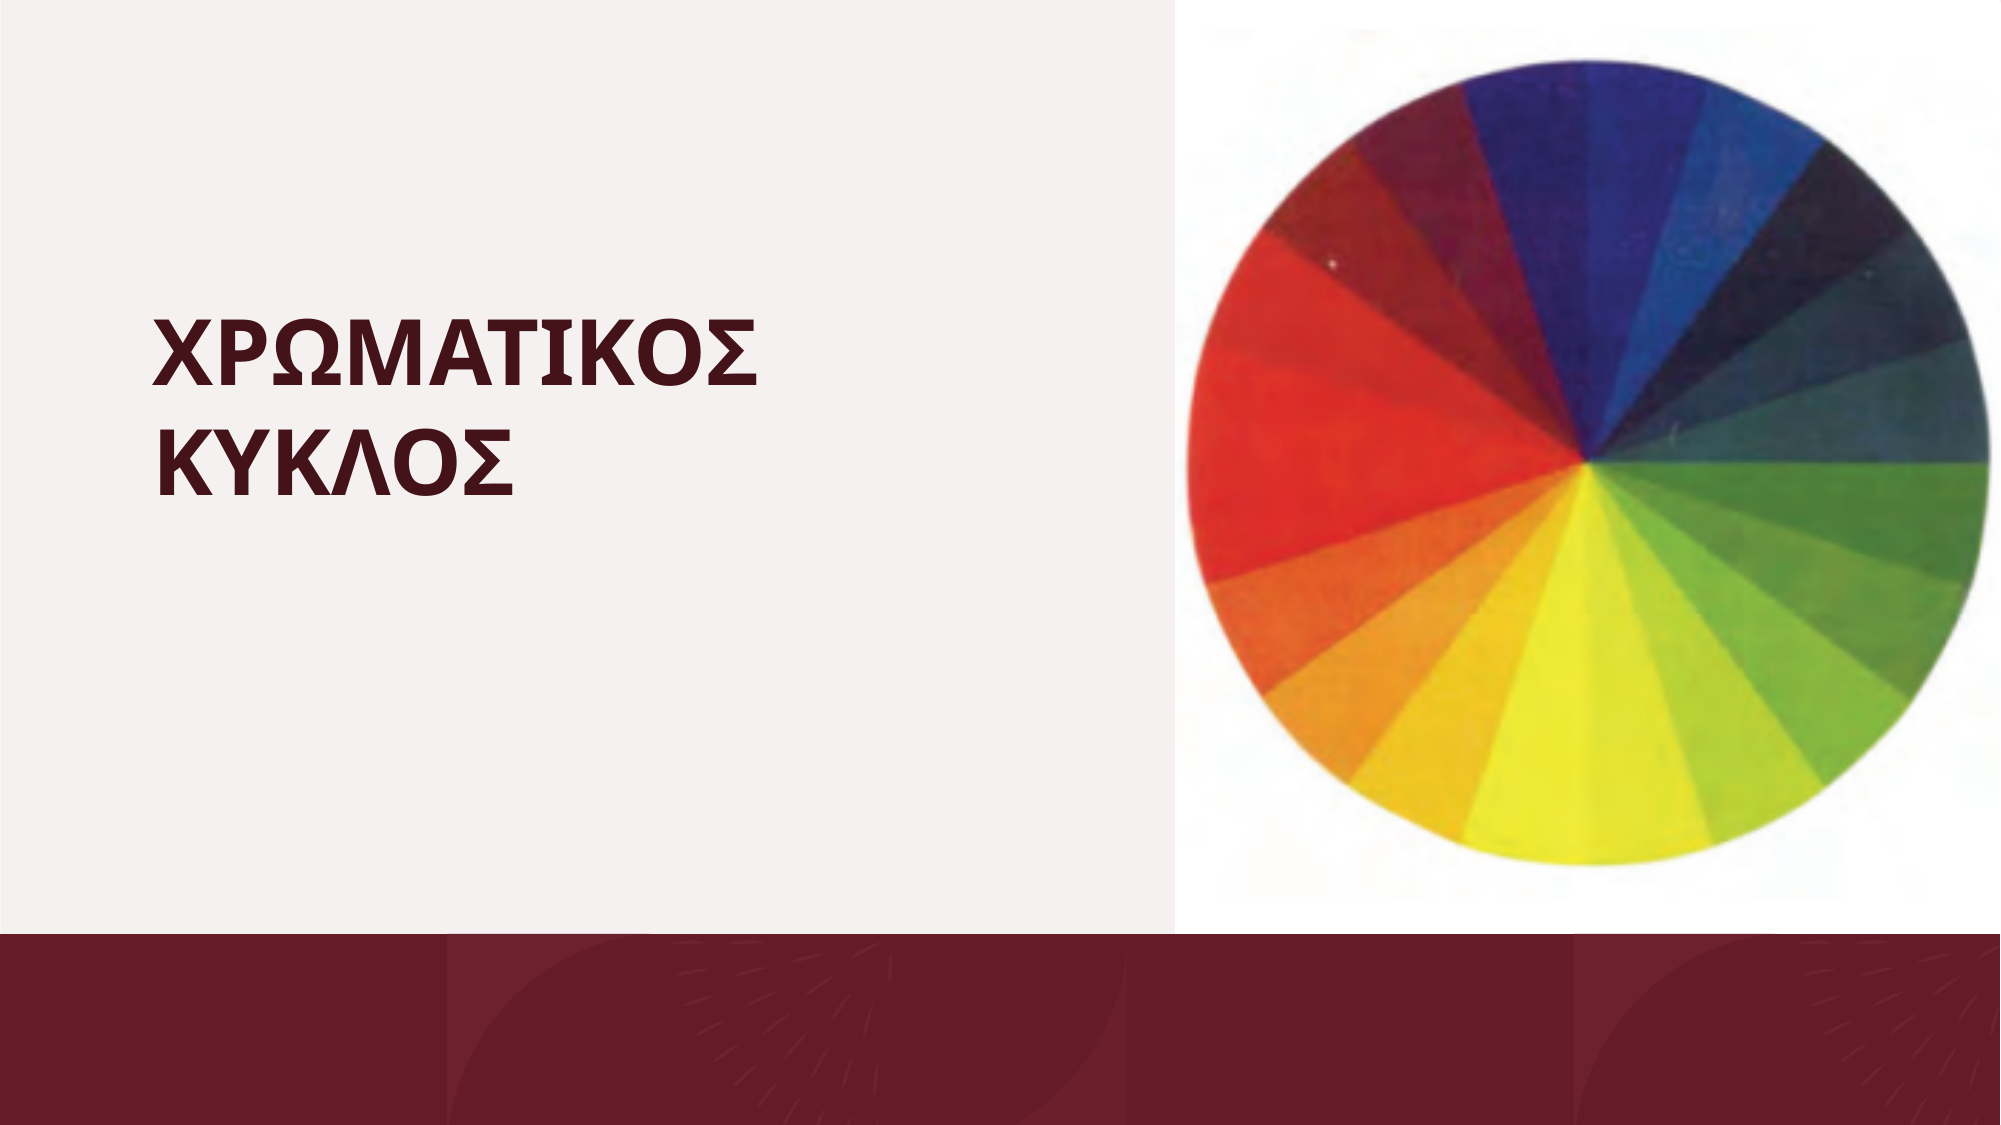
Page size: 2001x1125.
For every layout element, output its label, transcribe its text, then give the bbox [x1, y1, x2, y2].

title ΧΡΩΜΑΤΙΚΟΣ ΚΥΚΛΟΣ [137, 84, 1089, 522]
text_box [0, 0, 2000, 1125]
picture [1175, 0, 2000, 934]
